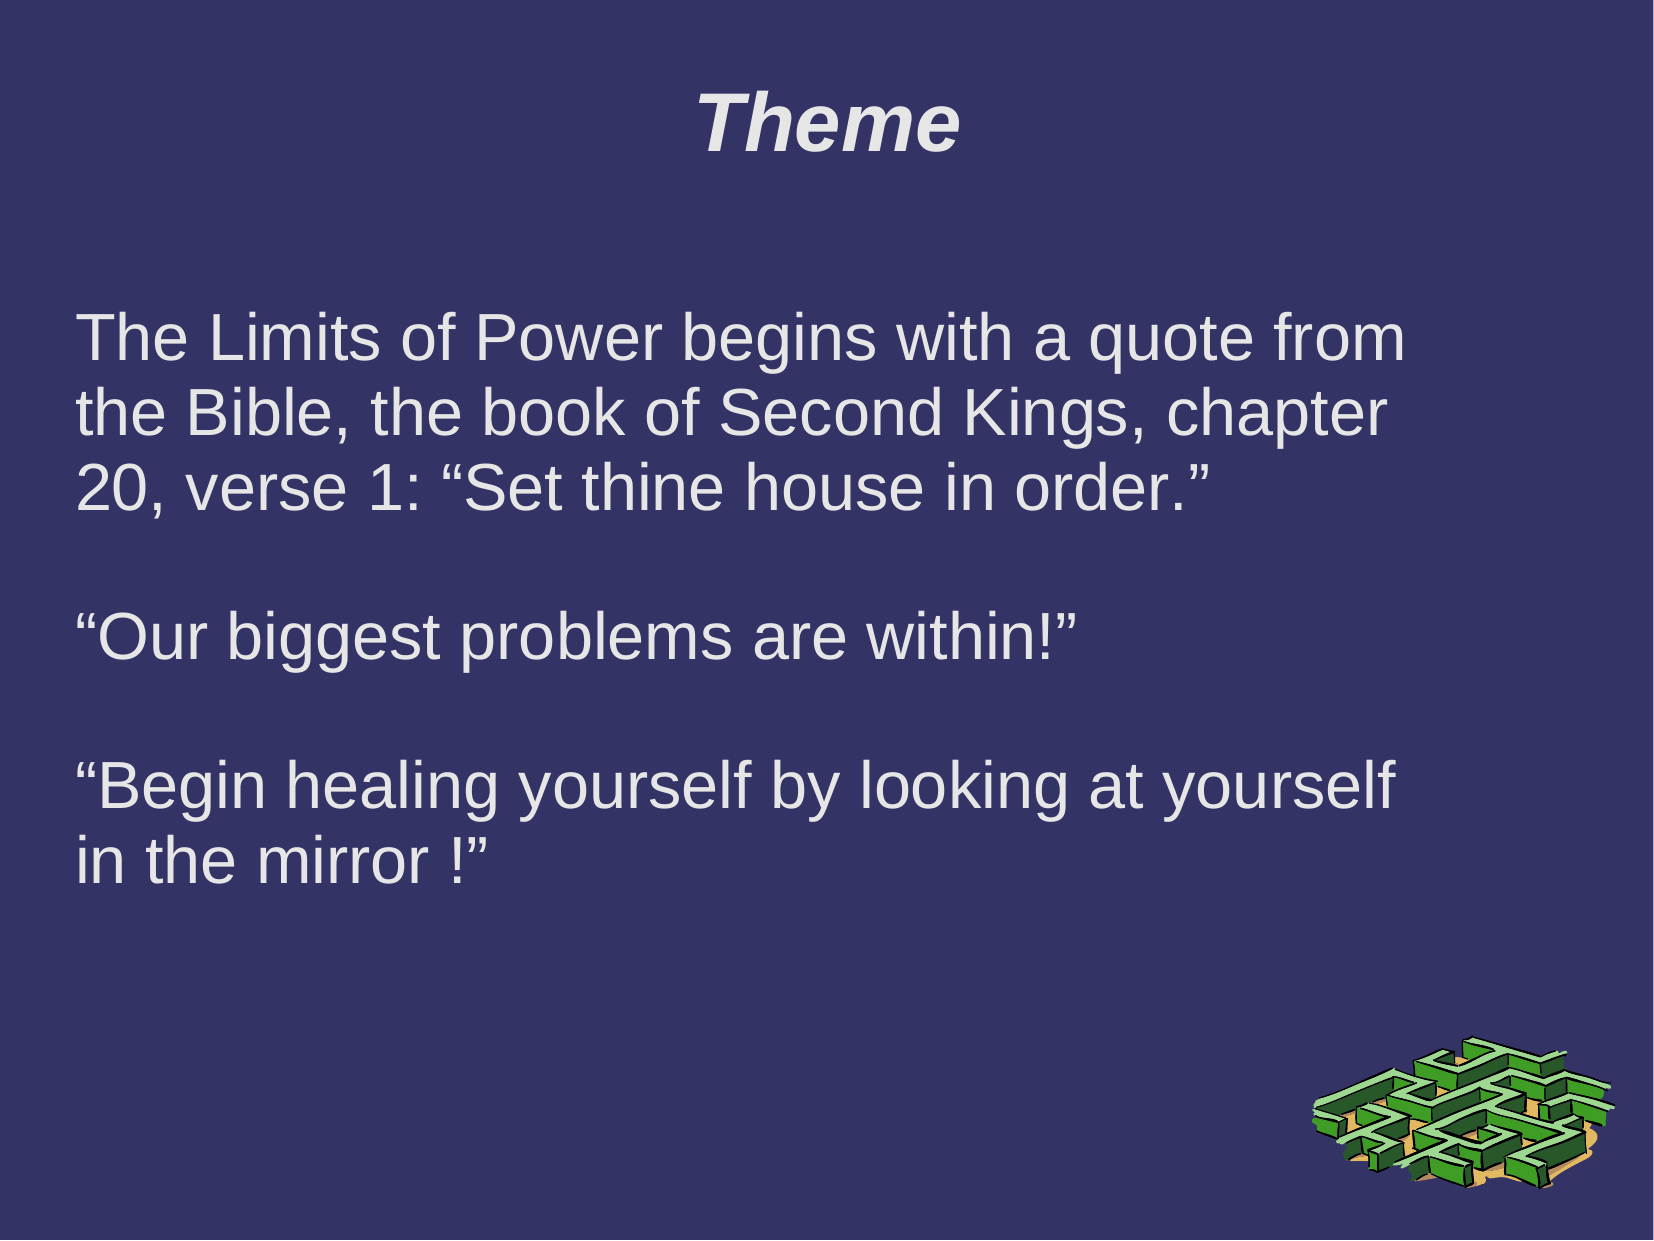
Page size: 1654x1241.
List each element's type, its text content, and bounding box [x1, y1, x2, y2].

list The Limits of Power begins with a quote from the Bible, the book of Second Kings, chapter 20, verse 1: “Set thine house in order.” “Our biggest problems are within!” “Begin healing yourself by looking at yourself in the mirror !” [75, 300, 1466, 1126]
title Theme [121, 19, 1534, 227]
